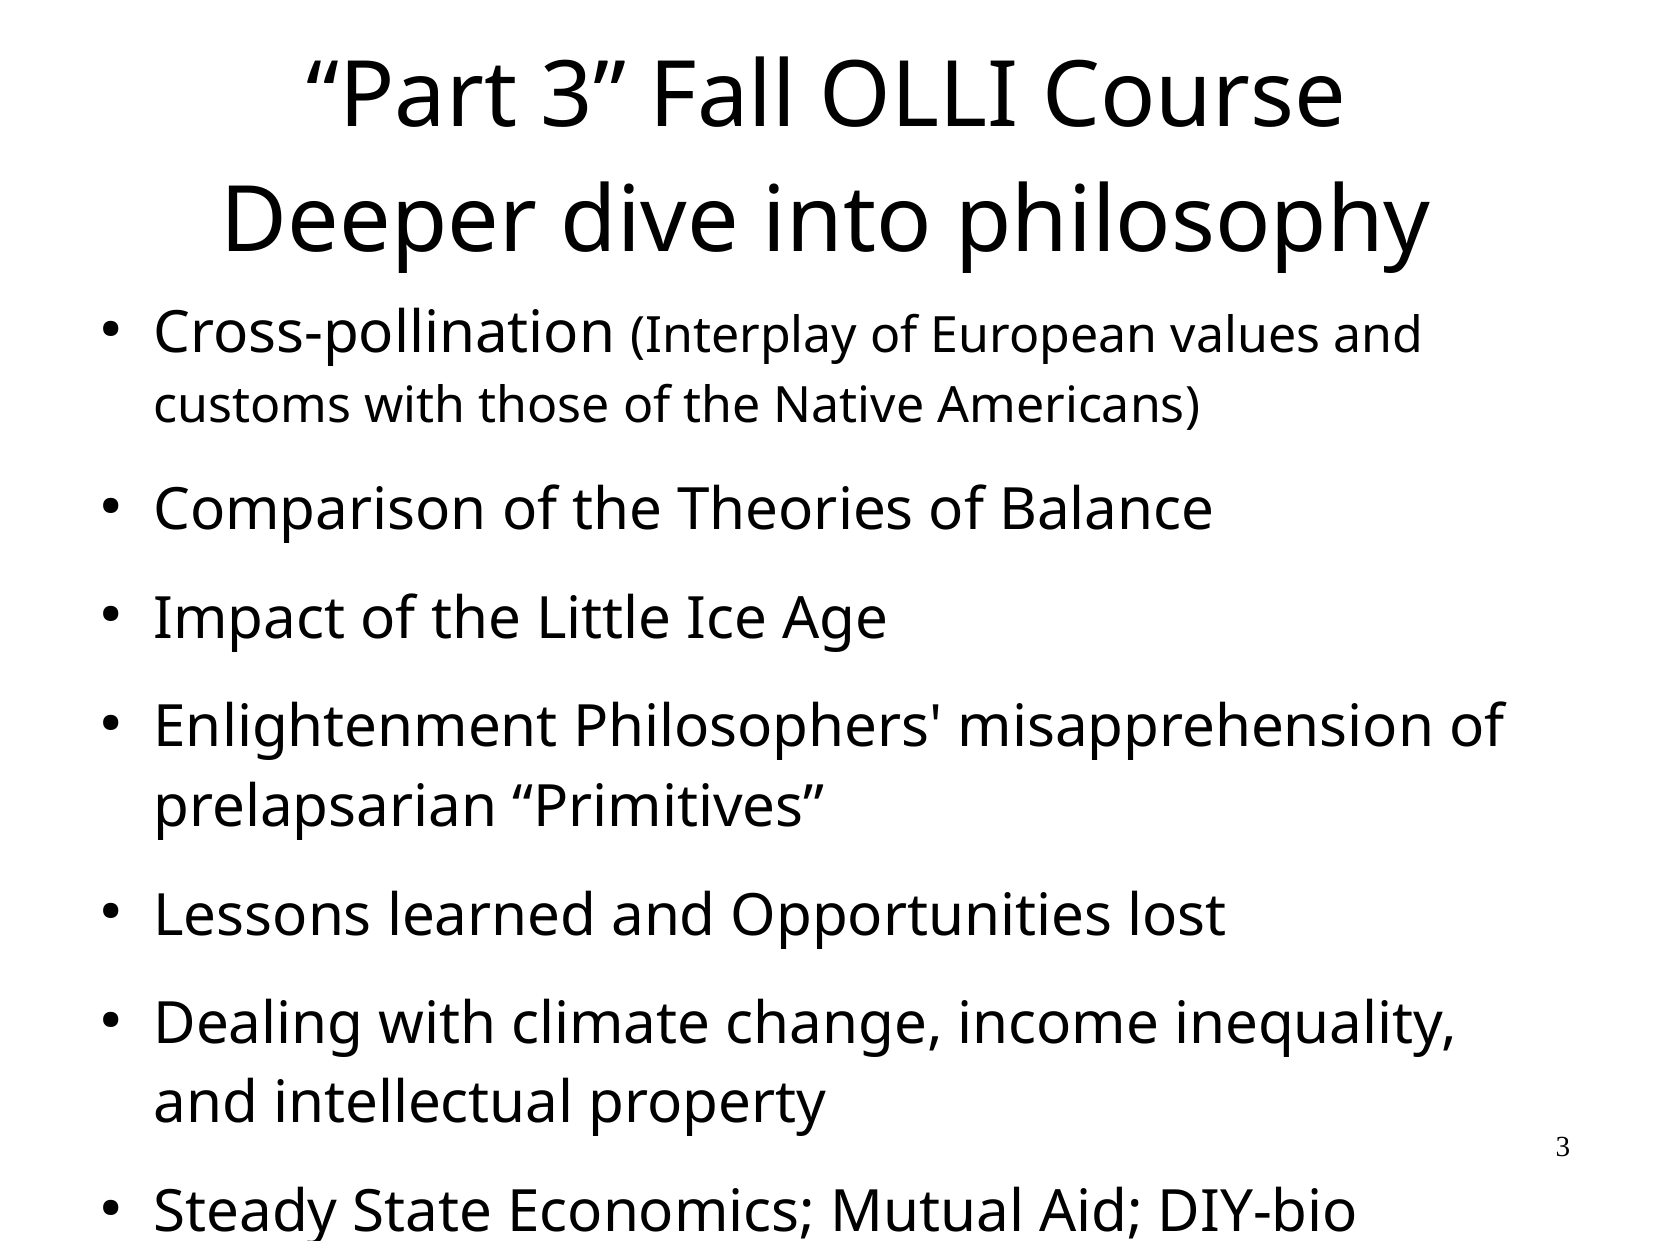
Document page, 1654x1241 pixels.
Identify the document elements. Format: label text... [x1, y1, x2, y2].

list Cross-pollination (Interplay of European values and customs with those of the Native Americans) Comparison of the Theories of Balance Impact of the Little Ice Age Enlightenment Philosophers' misapprehension of prelapsarian “Primitives” Lessons learned and Opportunities lost Dealing with climate change, income inequality, and intellectual property Steady State Economics; Mutual Aid; DIY-bio (biohacking) and much more [82, 290, 1571, 1231]
title “Part 3” Fall OLLI Course Deeper dive into philosophy [82, 41, 1571, 265]
